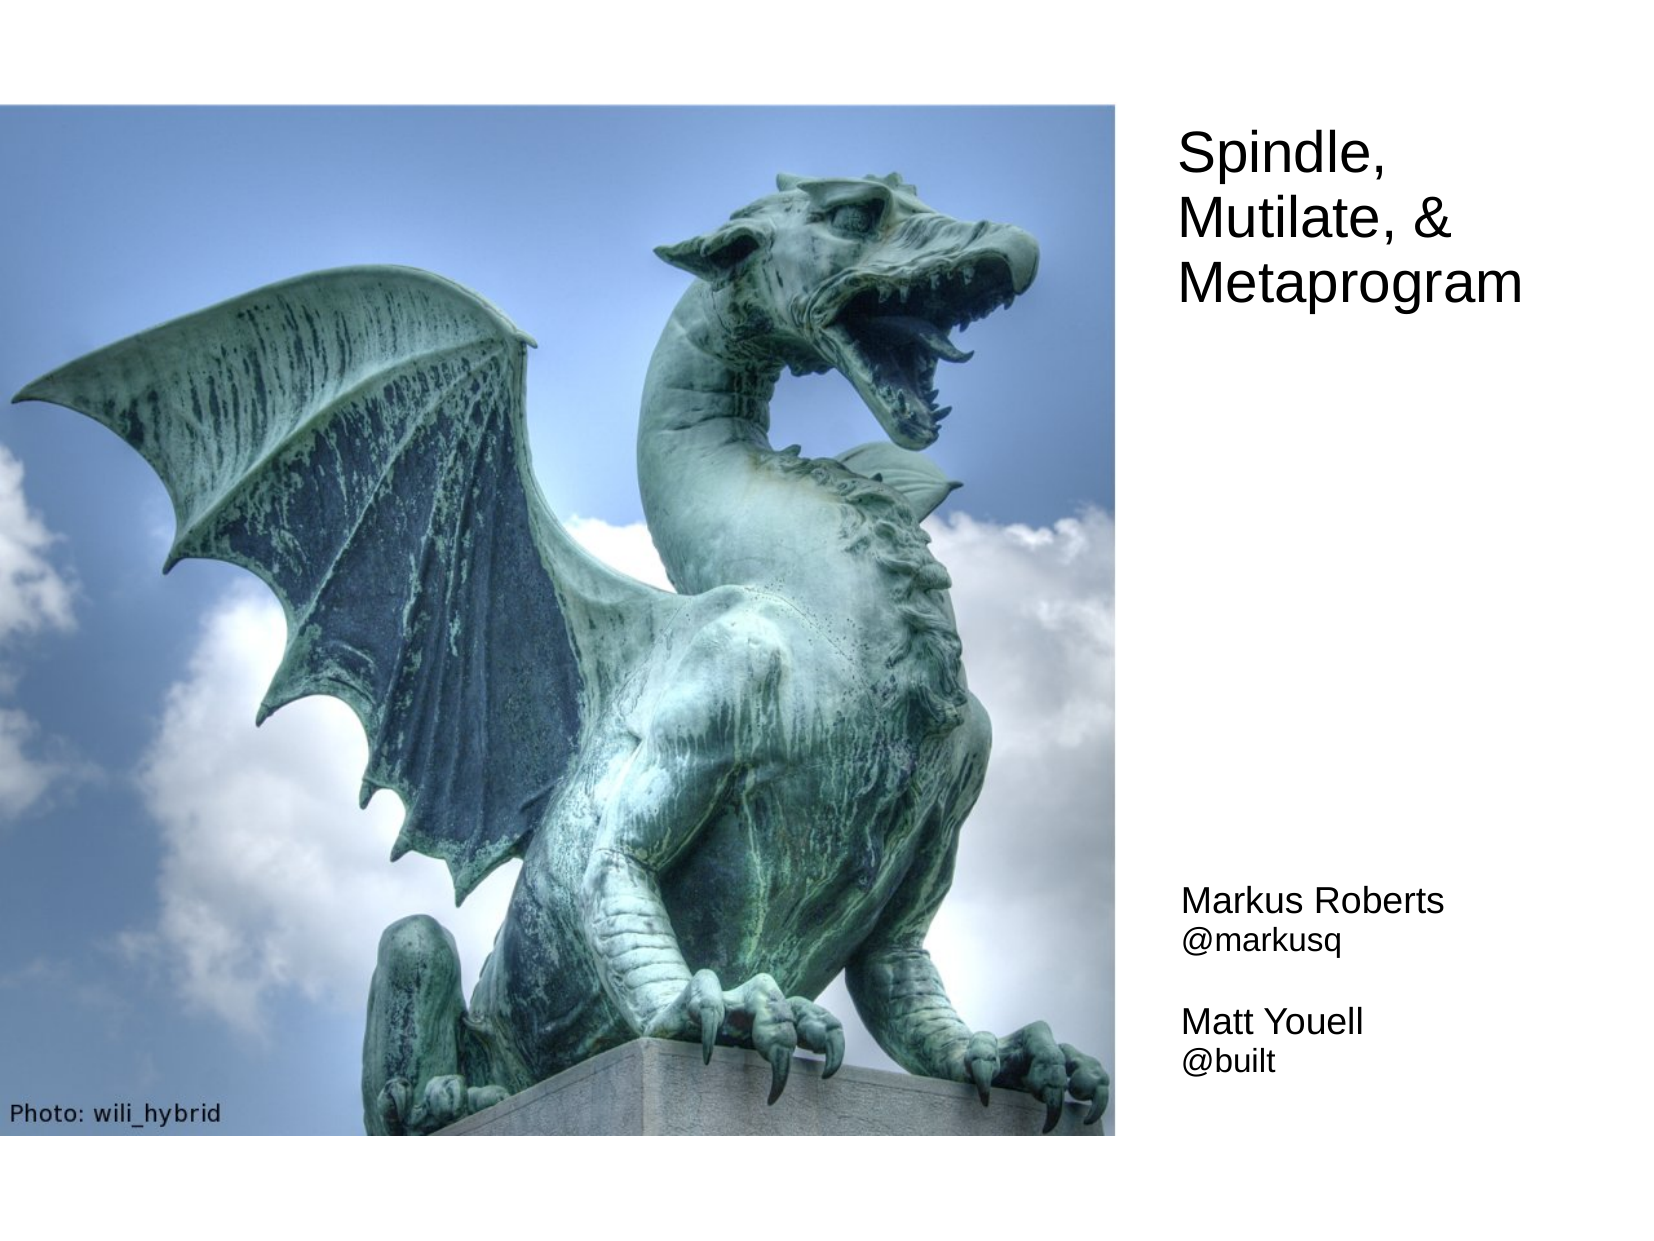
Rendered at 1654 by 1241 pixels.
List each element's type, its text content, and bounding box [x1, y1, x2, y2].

text_box Markus Roberts @markusq Matt Youell @built [1166, 872, 1613, 1088]
text_box Spindle, Mutilate, & Metaprogram [1162, 112, 1576, 526]
picture [0, 102, 1654, 1136]
